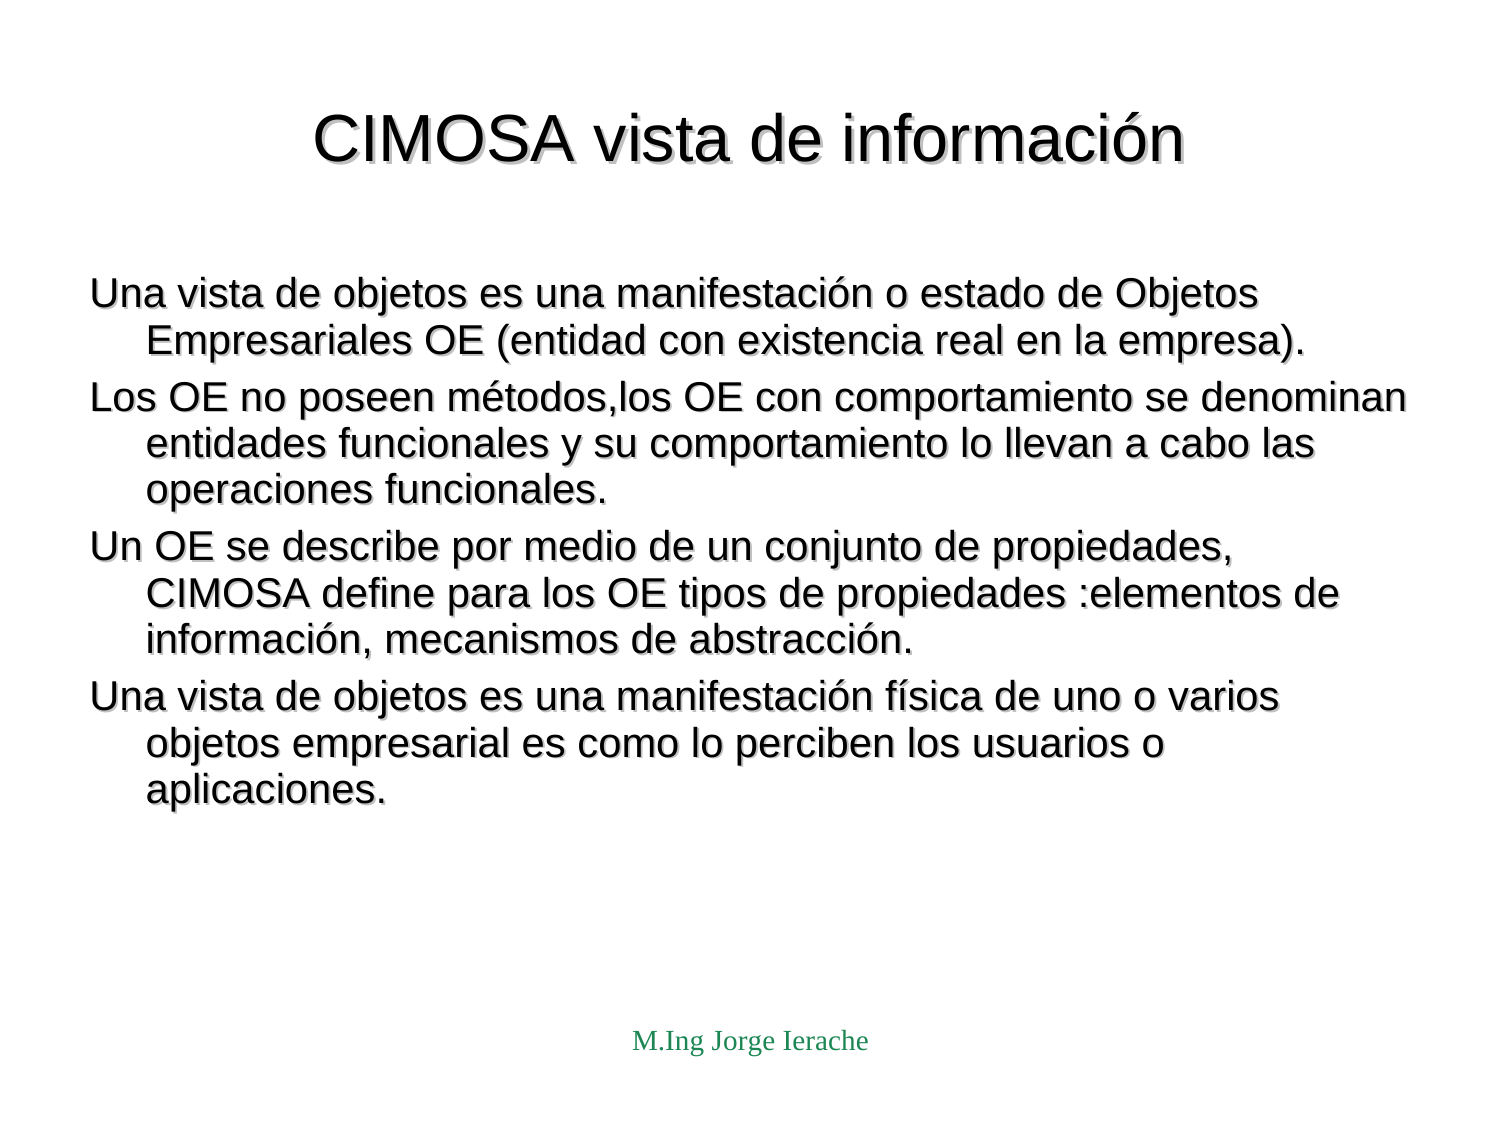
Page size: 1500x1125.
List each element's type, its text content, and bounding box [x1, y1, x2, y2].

title CIMOSA vista de información [74, 44, 1425, 233]
list Una vista de objetos es una manifestación o estado de Objetos Empresariales OE (entidad con existencia real en la empresa). Los OE no poseen métodos,los OE con comportamiento se denominan entidades funcionales y su comportamiento lo llevan a cabo las operaciones funcionales. Un OE se describe por medio de un conjunto de propiedades, CIMOSA define para los OE tipos de propiedades :elementos de información, mecanismos de abstracción. Una vista de objetos es una manifestación física de uno o varios objetos empresarial es como lo perciben los usuarios o aplicaciones. [74, 262, 1425, 1001]
